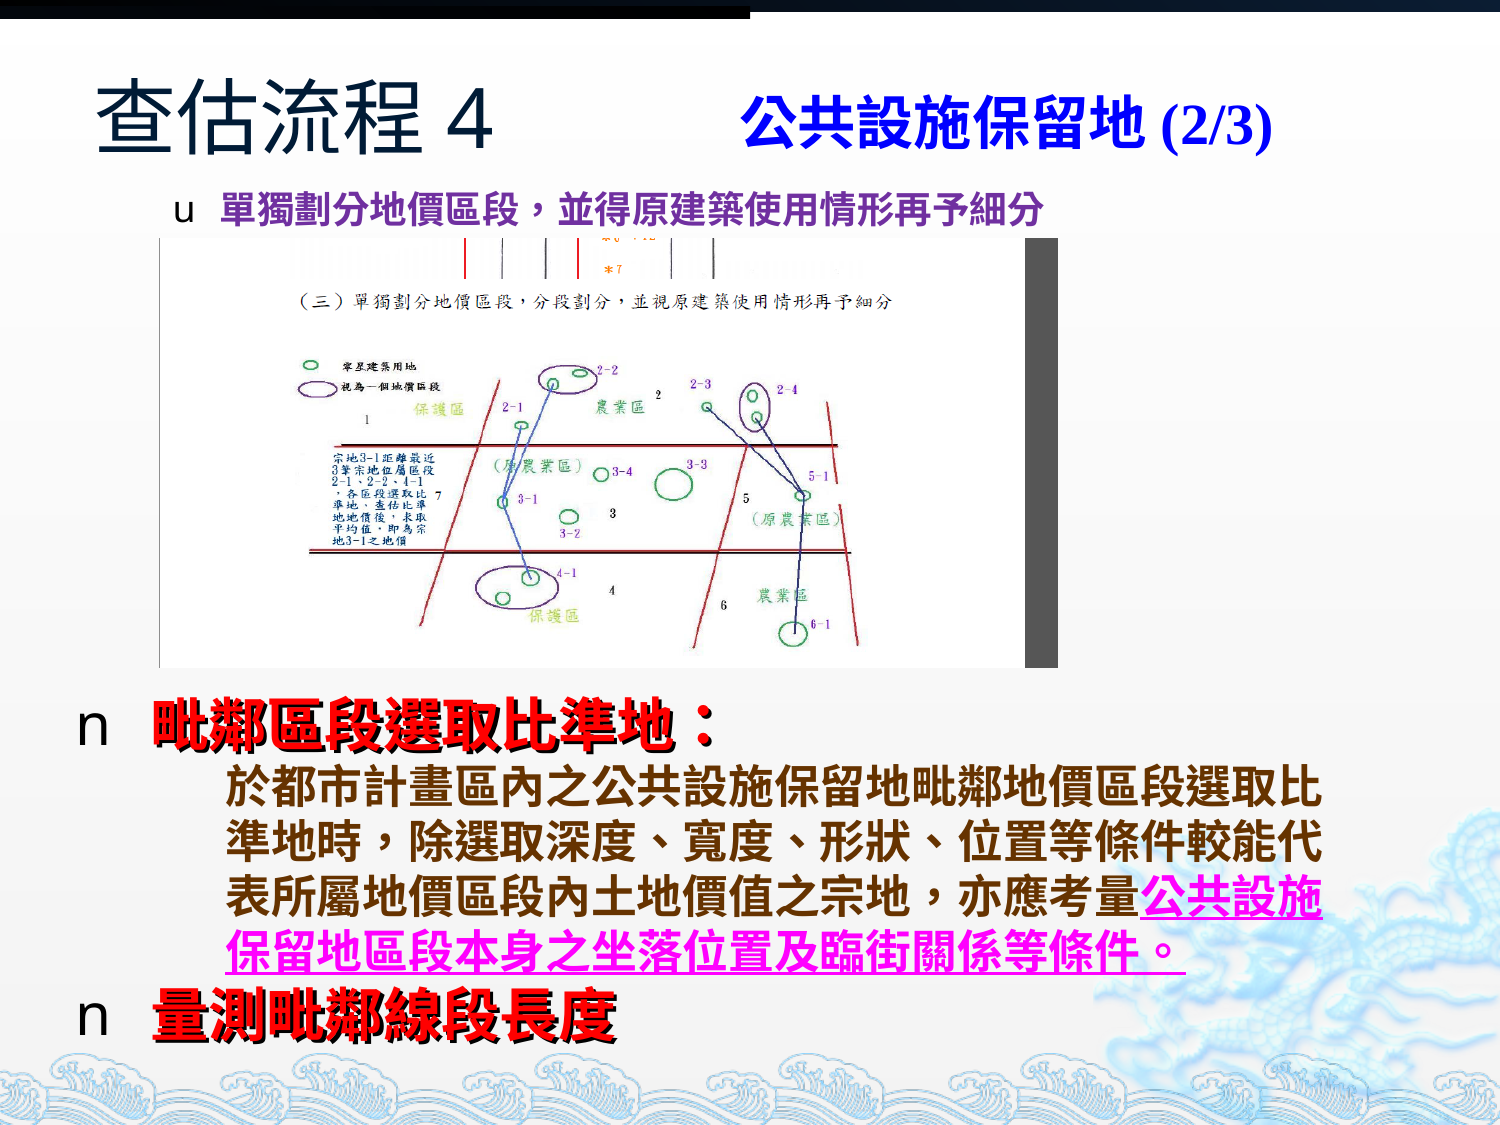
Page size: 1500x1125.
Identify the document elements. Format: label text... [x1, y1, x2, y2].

picture [159, 238, 1058, 668]
text_box 查估流程4 [60, 58, 509, 173]
text_box 毗鄰區段選取比準地： 於都市計畫區內之公共設施保留地毗鄰地價區段選取比準地時，除選取深度、寬度、形狀、位置等條件較能代表所屬地價區段內土地價值之宗地，亦應考量公共設施保留地區段本身之坐落位置及臨街關係等條件。 量測毗鄰線段長度 [60, 681, 1362, 1055]
text_box 公共設施保留地(2/3) [679, 78, 1317, 184]
text_box 單獨劃分地價區段，並得原建築使用情形再予細分 [114, 178, 1103, 238]
